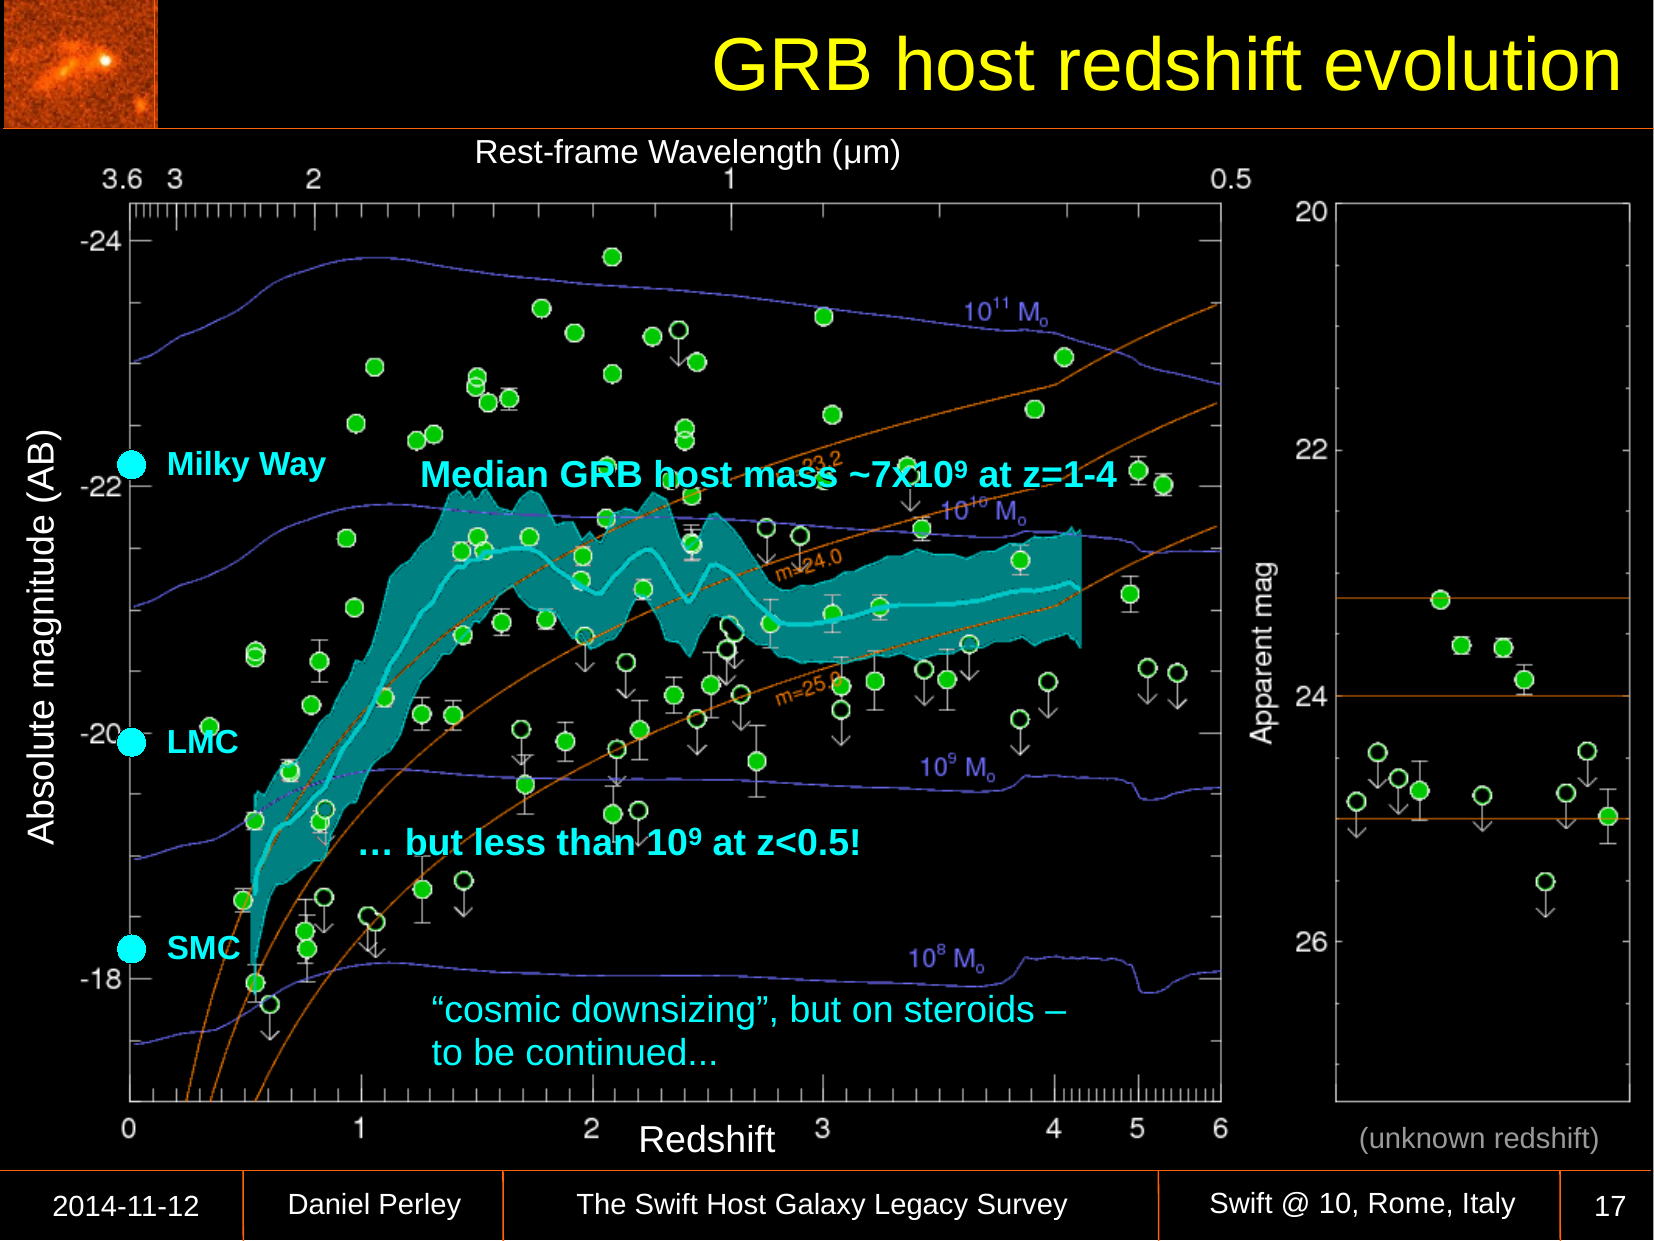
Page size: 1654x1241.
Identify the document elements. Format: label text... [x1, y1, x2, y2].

text_box Absolute magnitude (AB) [12, 375, 70, 901]
text_box Rest-frame Wavelength (μm) [459, 126, 1060, 179]
text_box Milky Way [152, 438, 378, 491]
text_box … but less than 109 at z<0.5! [337, 809, 1126, 877]
text_box “cosmic downsizing”, but on steroids – to be continued... [412, 977, 1238, 1085]
text_box [116, 449, 147, 480]
text_box LMC [152, 715, 378, 768]
picture [75, 164, 1637, 1143]
text_box (unknown redshift) [1344, 1114, 1645, 1163]
text_box [116, 933, 147, 964]
text_box Redshift [623, 1111, 814, 1168]
picture [4, 0, 154, 128]
text_box Median GRB host mass ~7x109 at z=1-4 [400, 442, 1189, 509]
text_box [116, 727, 147, 758]
title GRB host redshift evolution [187, 21, 1624, 108]
text_box SMC [152, 922, 378, 975]
